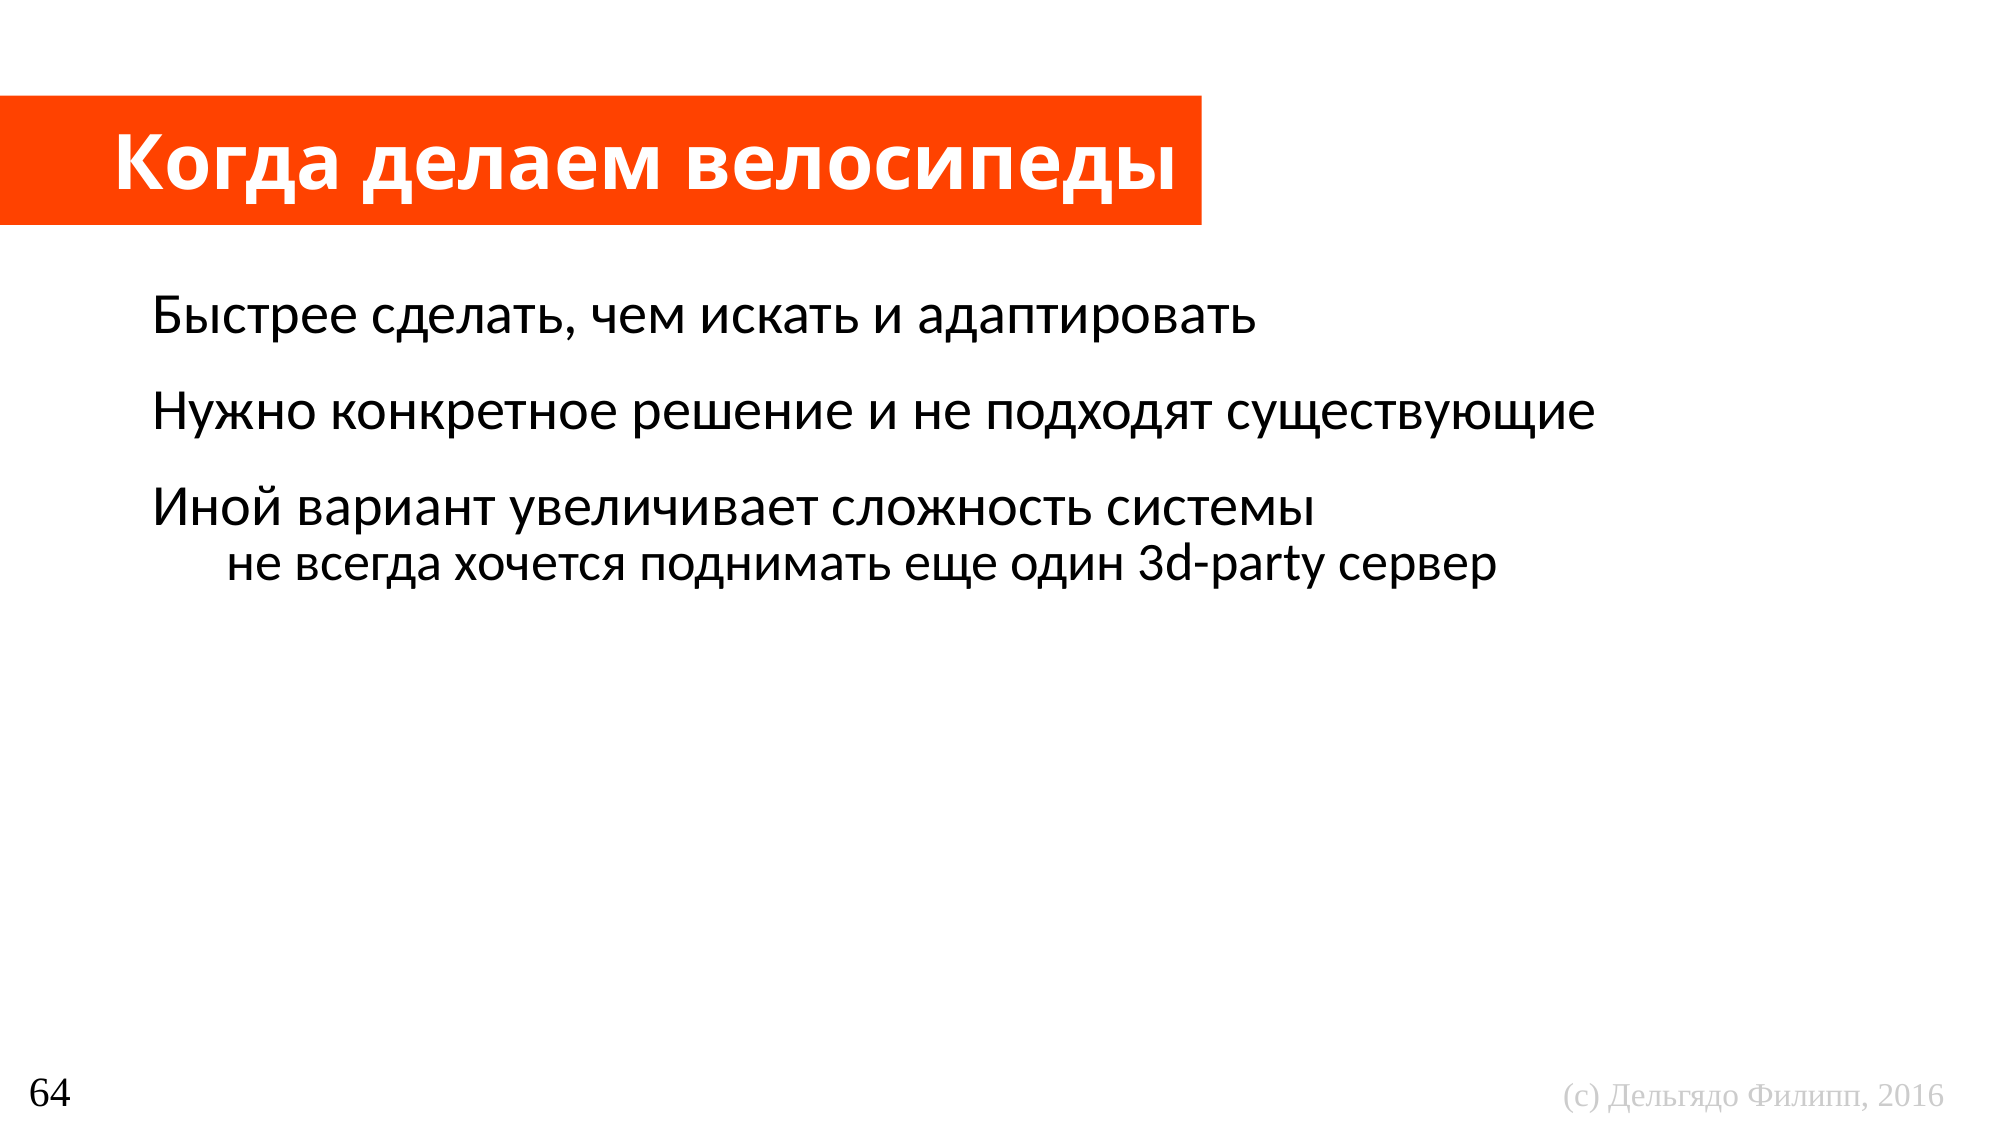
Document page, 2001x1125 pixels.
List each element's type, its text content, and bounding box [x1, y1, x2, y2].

title Когда делаем велосипеды [0, 95, 1202, 225]
list Быстрее сделать, чем искать и адаптировать Нужно конкретное решение и не подходят существующие Иной вариант увеличивает сложность системы не всегда хочется поднимать еще один 3d-party сервер [137, 282, 1878, 1004]
